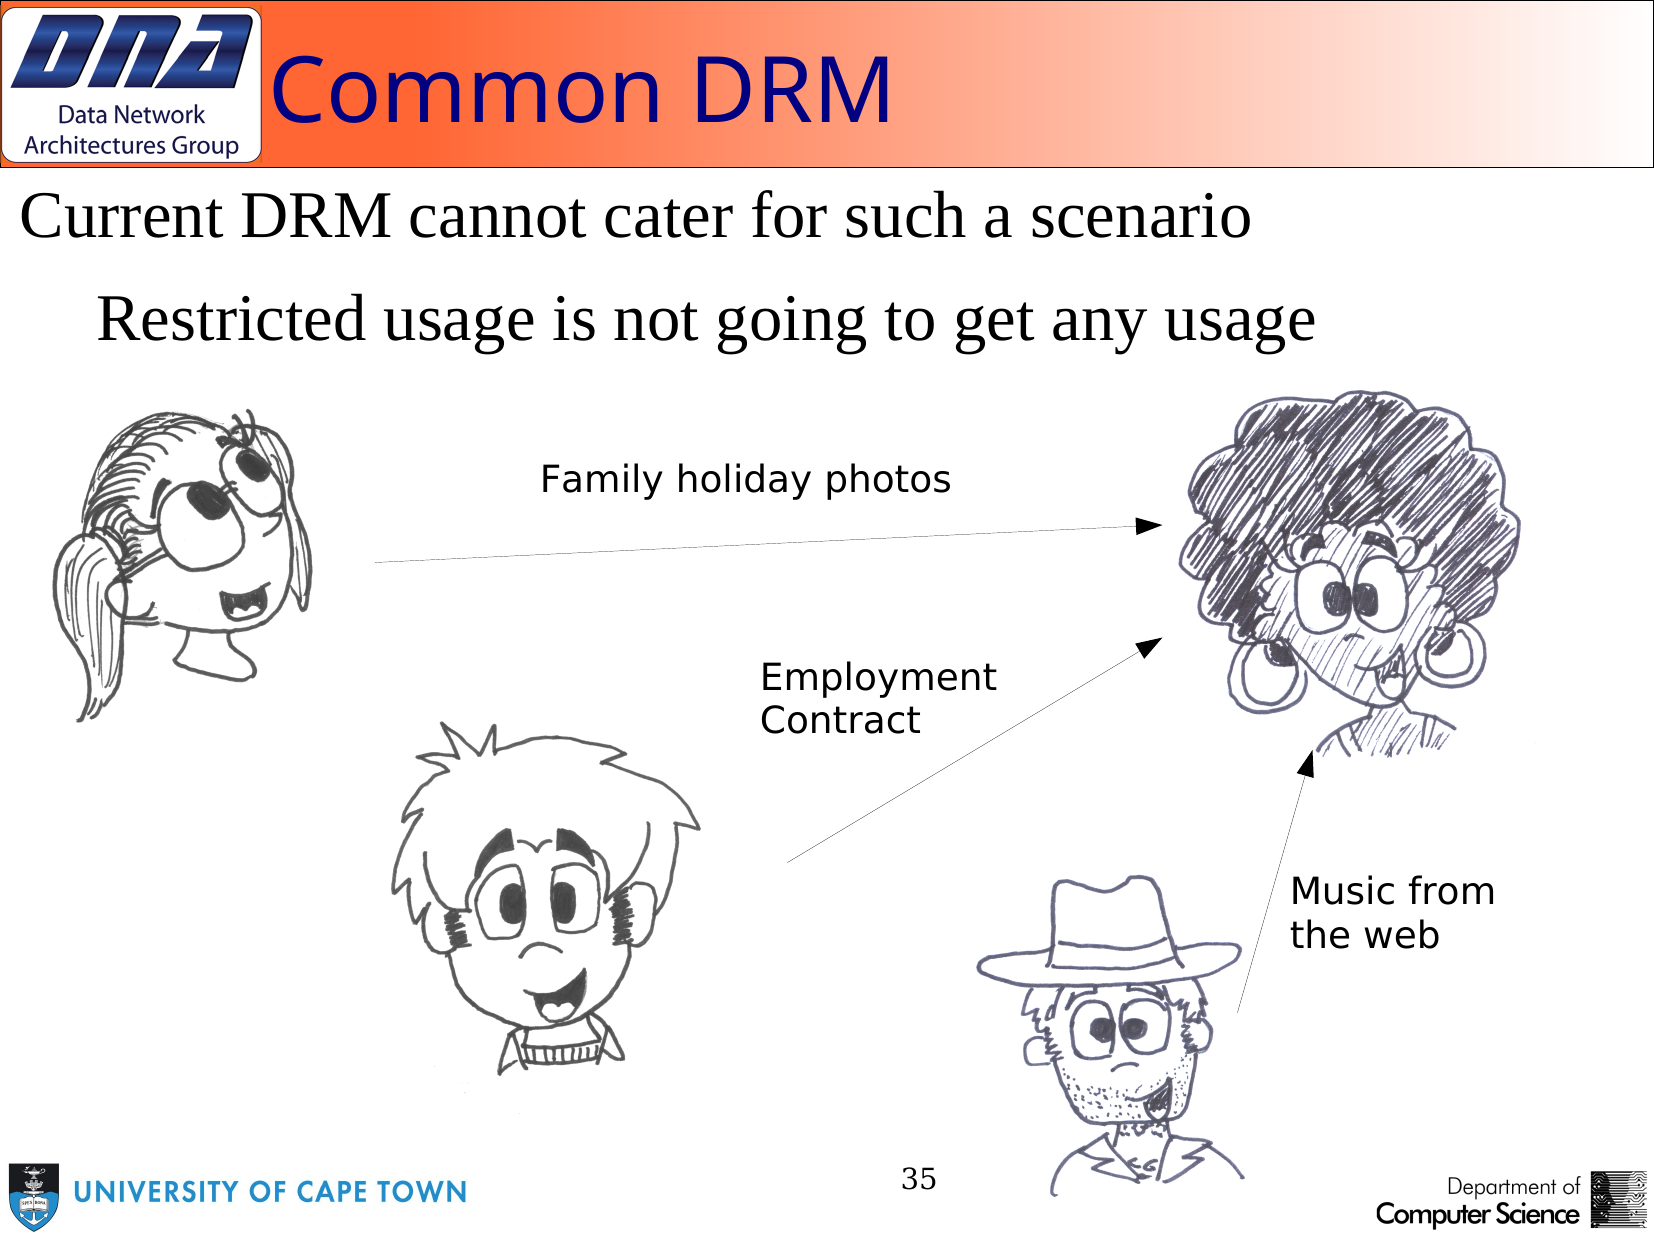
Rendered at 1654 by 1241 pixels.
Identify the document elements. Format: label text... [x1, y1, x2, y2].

text_box Family holiday photos [525, 450, 968, 509]
title Common DRM [268, 11, 1654, 163]
picture [1167, 374, 1538, 781]
picture [5, 1159, 479, 1235]
list Current DRM cannot cater for such a scenario Restricted usage is not going to get any usage [2, 177, 1654, 1153]
text_box Music from the web [1275, 862, 1512, 965]
picture [1368, 1159, 1654, 1235]
picture [37, 374, 326, 763]
picture [0, 5, 262, 163]
text_box Employment Contract [745, 648, 1013, 751]
picture [952, 1153, 1285, 1223]
